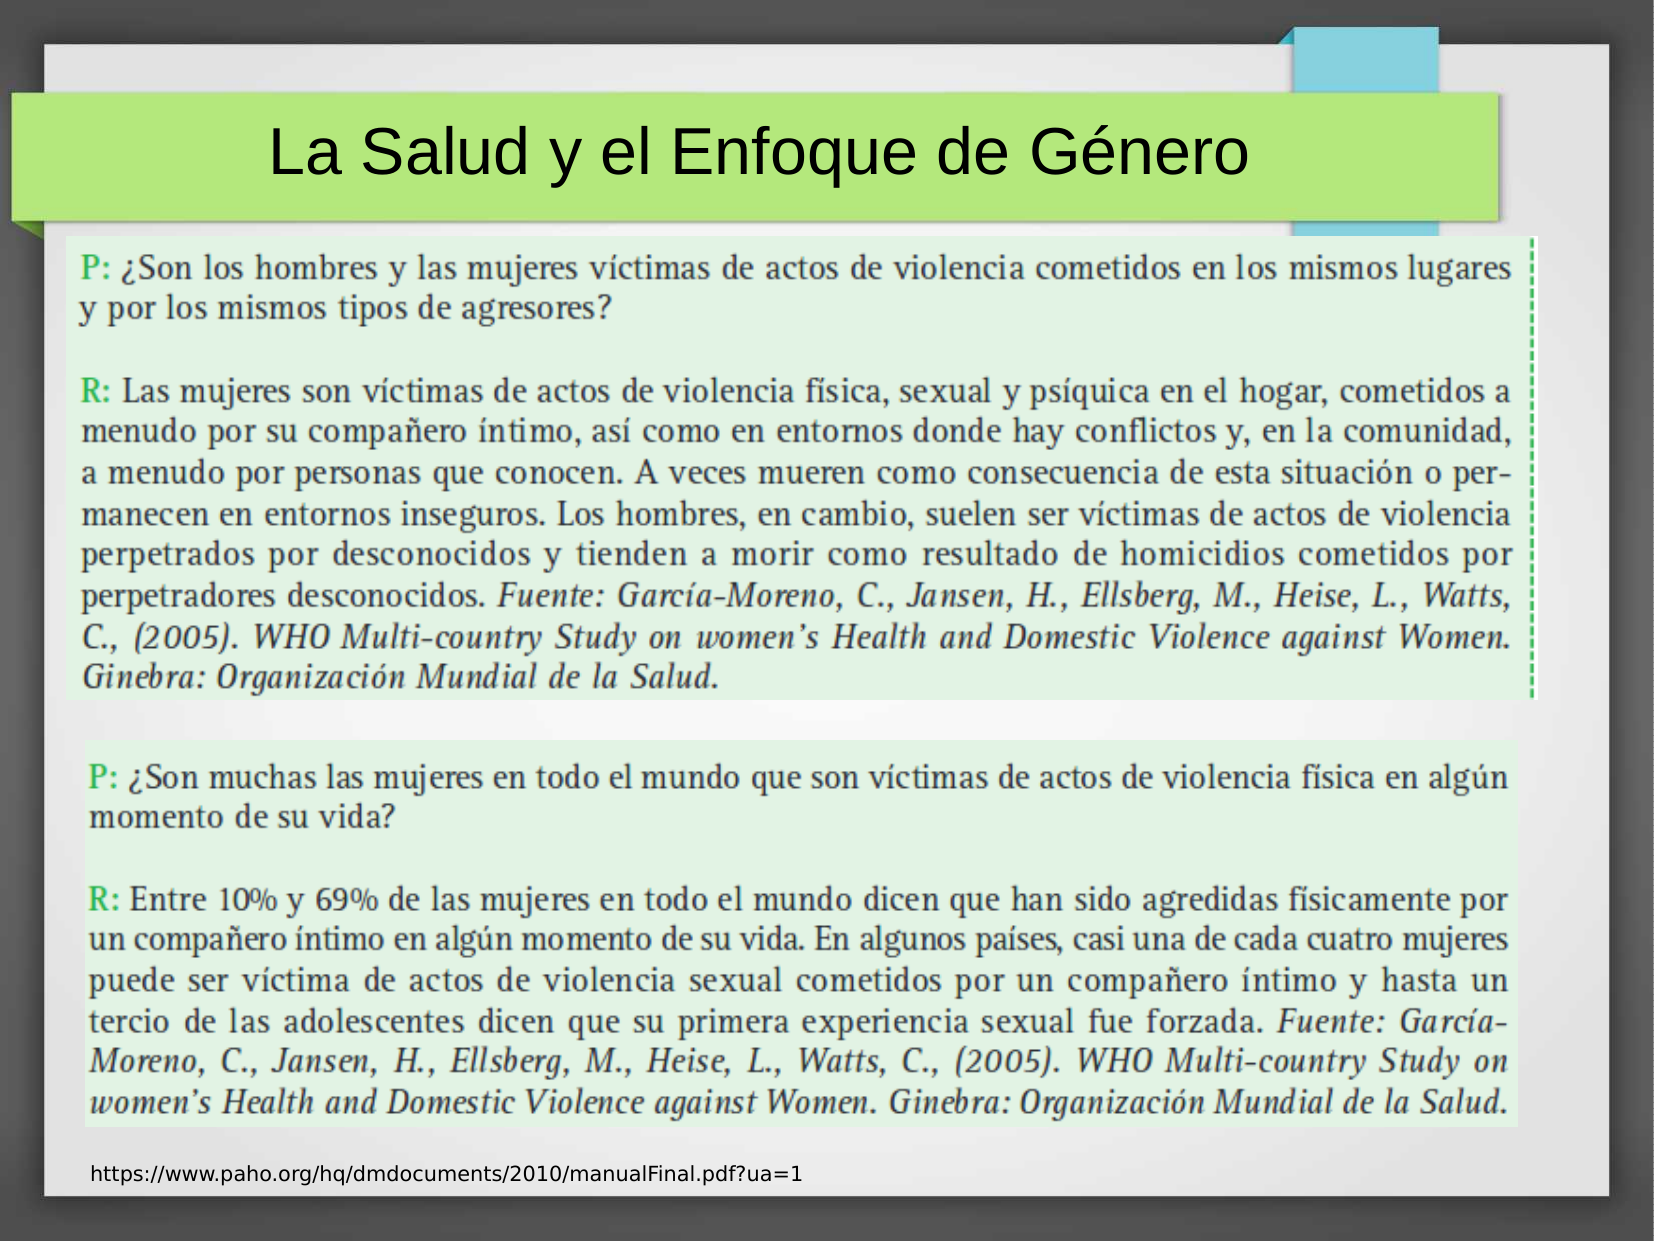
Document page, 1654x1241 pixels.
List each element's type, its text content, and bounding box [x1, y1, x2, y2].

picture [0, 0, 1654, 1241]
text_box La Salud y el Enfoque de Género [253, 102, 1268, 202]
text_box https://www.paho.org/hq/dmdocuments/2010/manualFinal.pdf?ua=1 [75, 1155, 1391, 1214]
